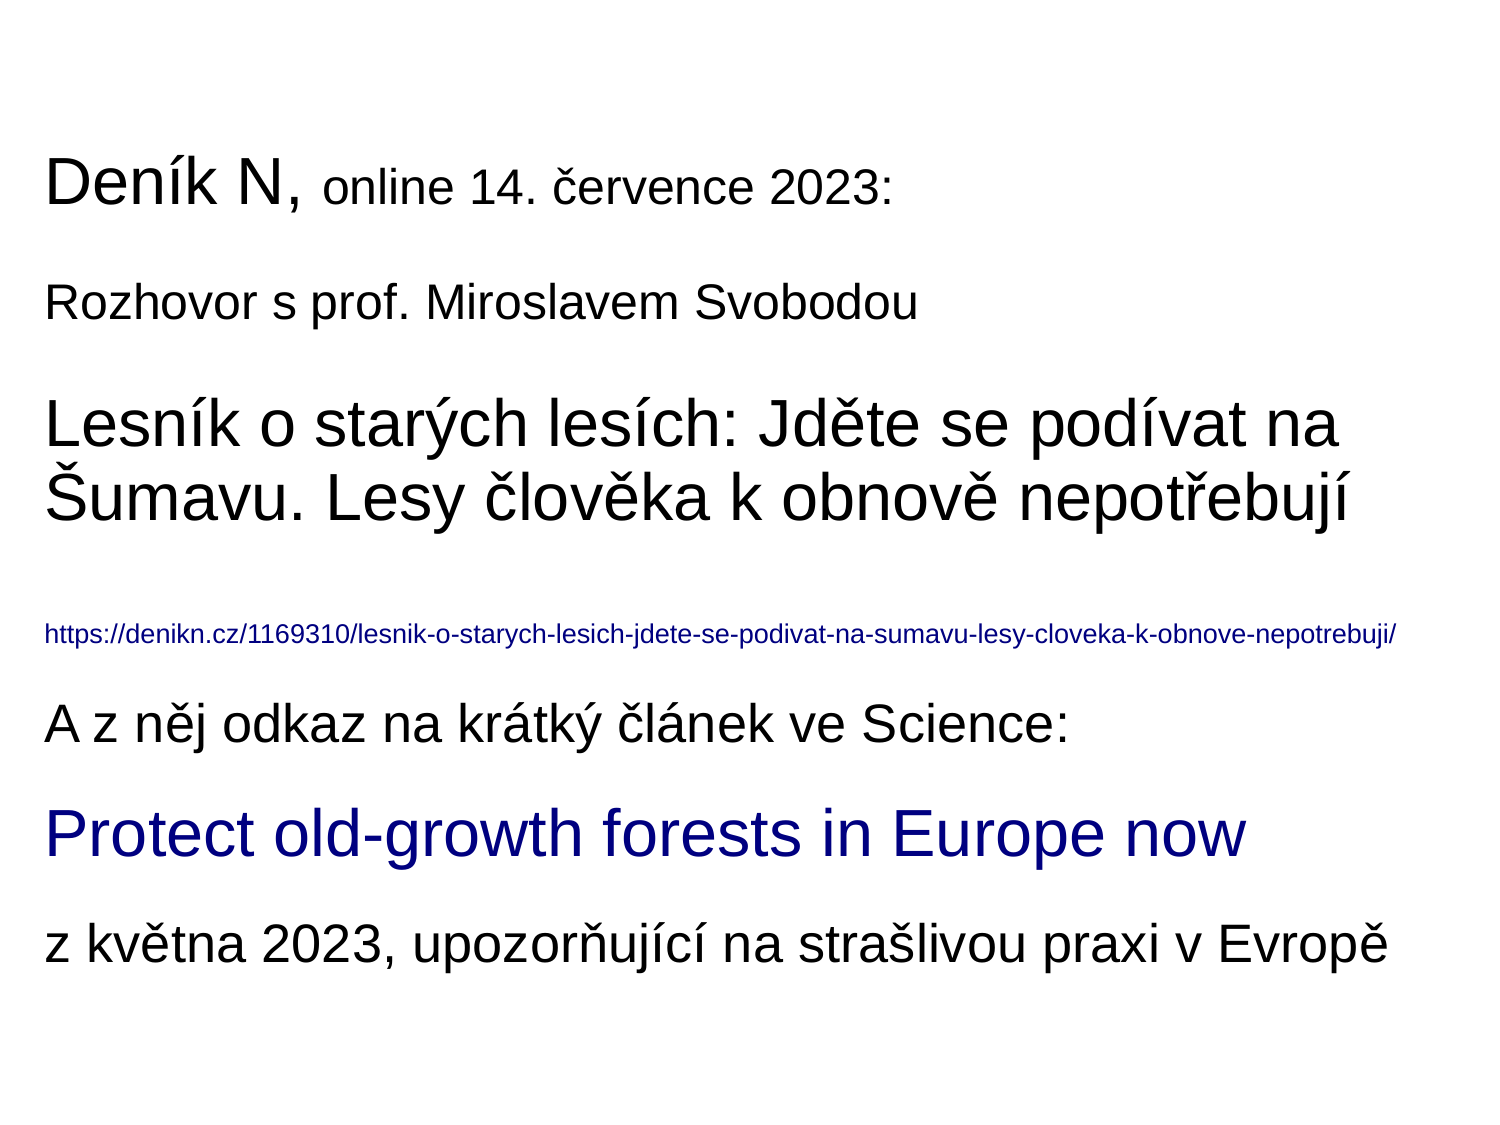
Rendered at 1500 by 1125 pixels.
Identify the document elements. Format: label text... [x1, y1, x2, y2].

text_box Deník N, online 14. července 2023: Rozhovor s prof. Miroslavem Svobodou Lesník o starých lesích: Jděte se podívat na Šumavu. Lesy člověka k obnově nepotřebují https://denikn.cz/1169310/lesnik-o-starych-lesich-jdete-se-podivat-na-sumavu-lesy-cloveka-k-obnove-nepotrebuji/ A z něj odkaz na krátký článek ve Science: Protect old-growth forests in Europe now z května 2023, upozorňující na strašlivou praxi v Evropě [29, 136, 1500, 1065]
